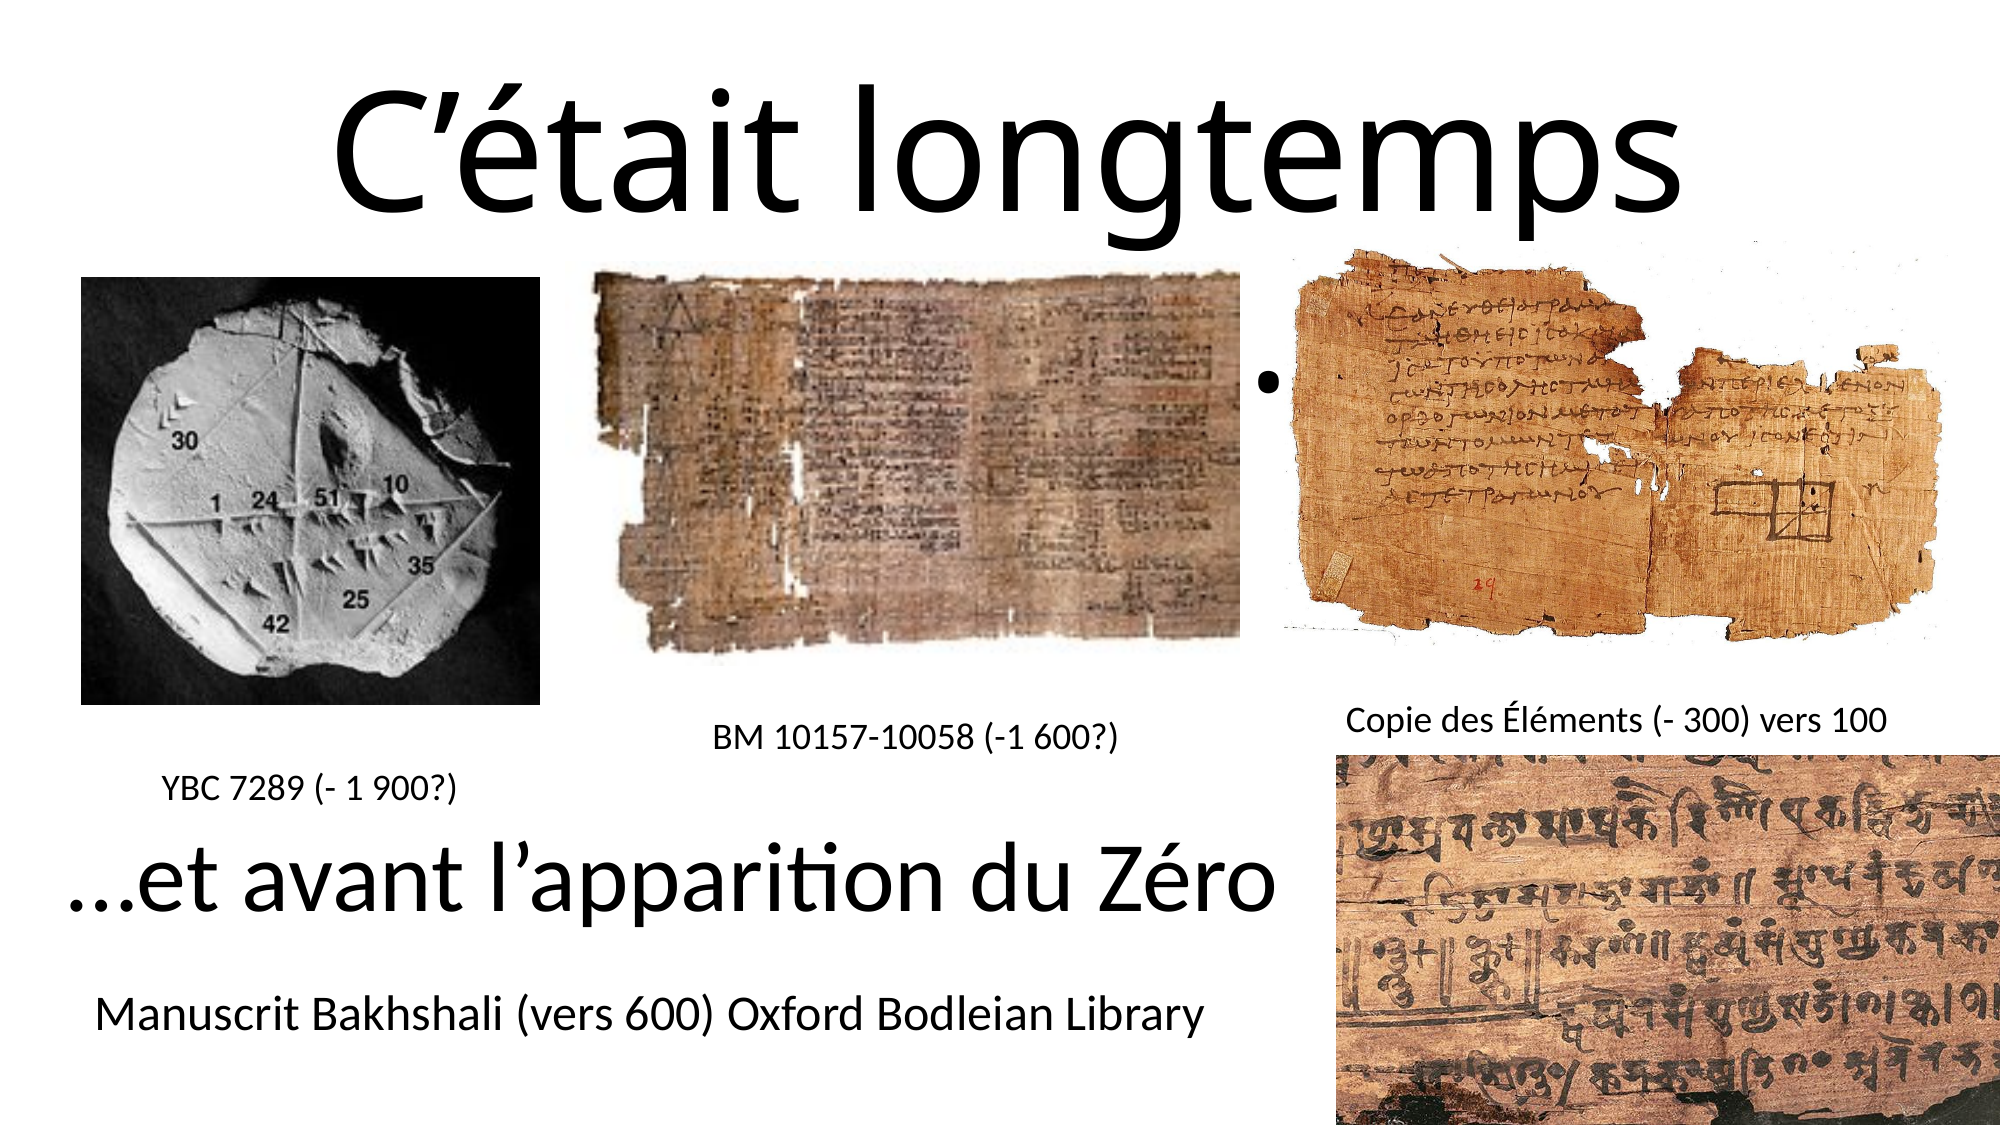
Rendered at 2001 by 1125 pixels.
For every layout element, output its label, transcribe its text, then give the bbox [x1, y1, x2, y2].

text_box YBC 7289 (- 1 900?) [79, 755, 540, 803]
text_box Copie des Éléments (- 300) vers 100 [1287, 687, 1947, 748]
picture [1284, 241, 1948, 646]
text_box BM 10157-10058 (-1 600?) [632, 704, 1225, 765]
picture [81, 277, 540, 705]
title C’était longtemps avant… [15, 59, 2000, 278]
text_box …et avant l’apparition du Zéro [44, 803, 1302, 939]
picture [1336, 755, 2000, 1125]
text_box Manuscrit Bakhshali (vers 600) Oxford Bodleian Library [79, 973, 1240, 1049]
picture [565, 261, 1240, 666]
